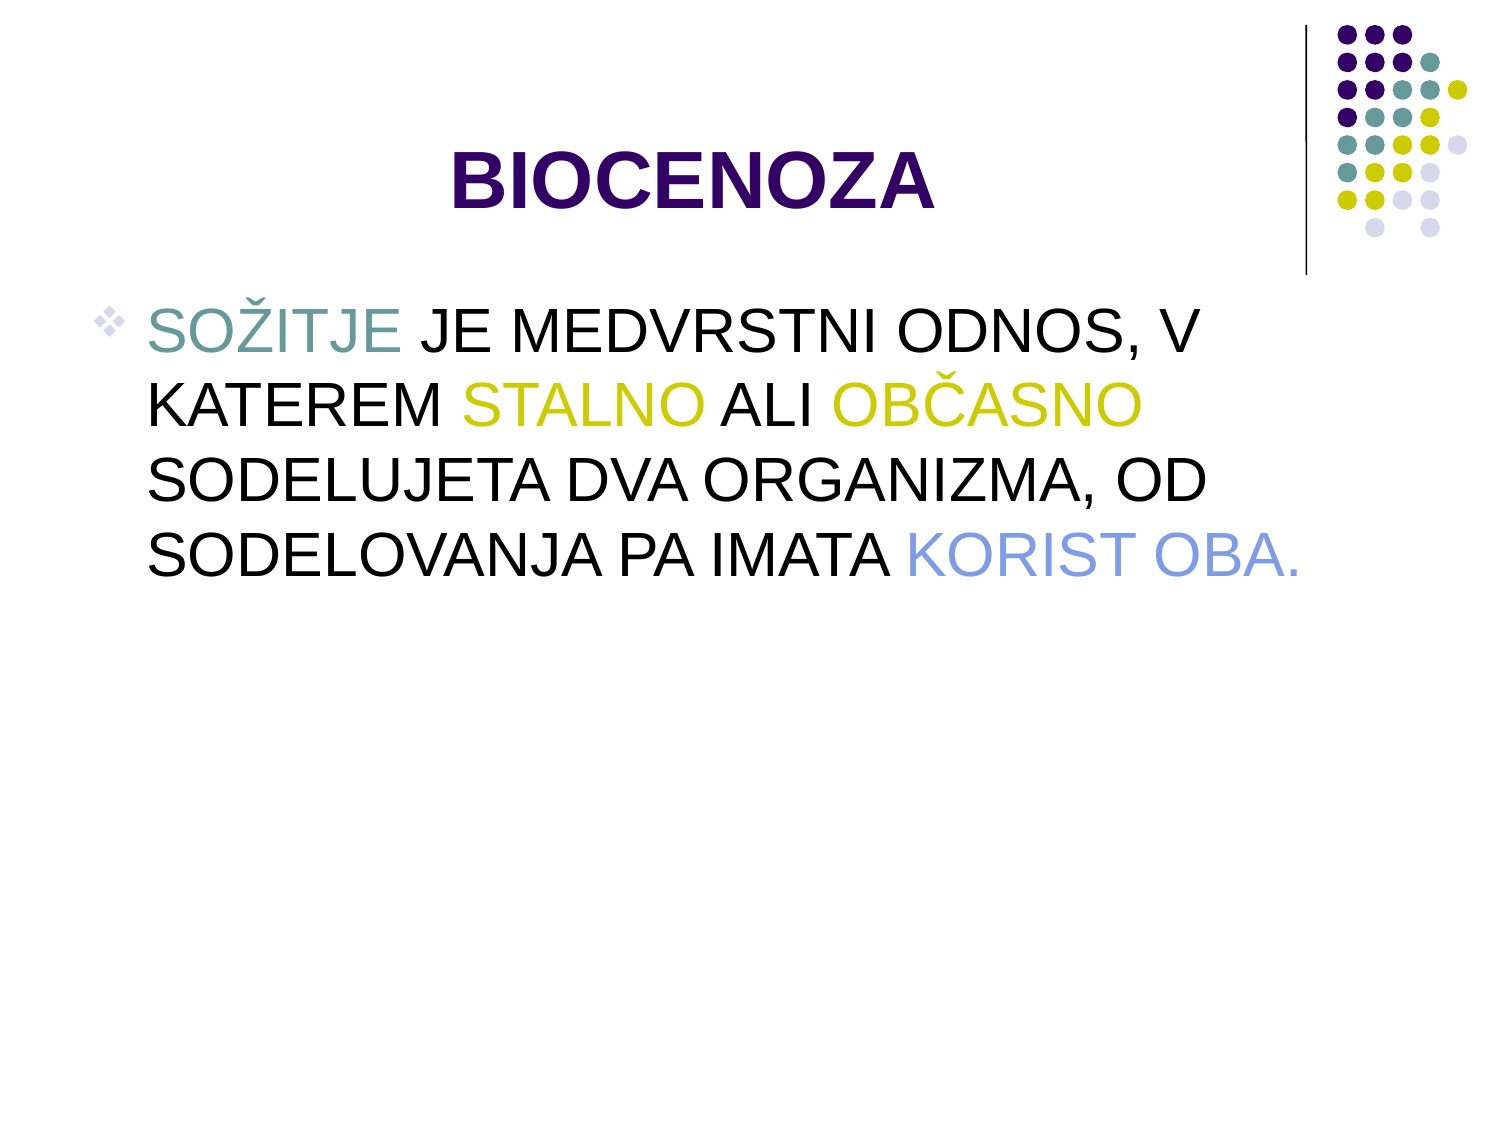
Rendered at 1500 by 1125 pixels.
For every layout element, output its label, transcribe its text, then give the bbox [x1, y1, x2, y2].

title BIOCENOZA [75, 20, 1313, 233]
list SOŽITJE JE MEDVRSTNI ODNOS, V KATEREM STALNO ALI OBČASNO SODELUJETA DVA ORGANIZMA, OD SODELOVANJA PA IMATA KORIST OBA. [75, 282, 1425, 1006]
